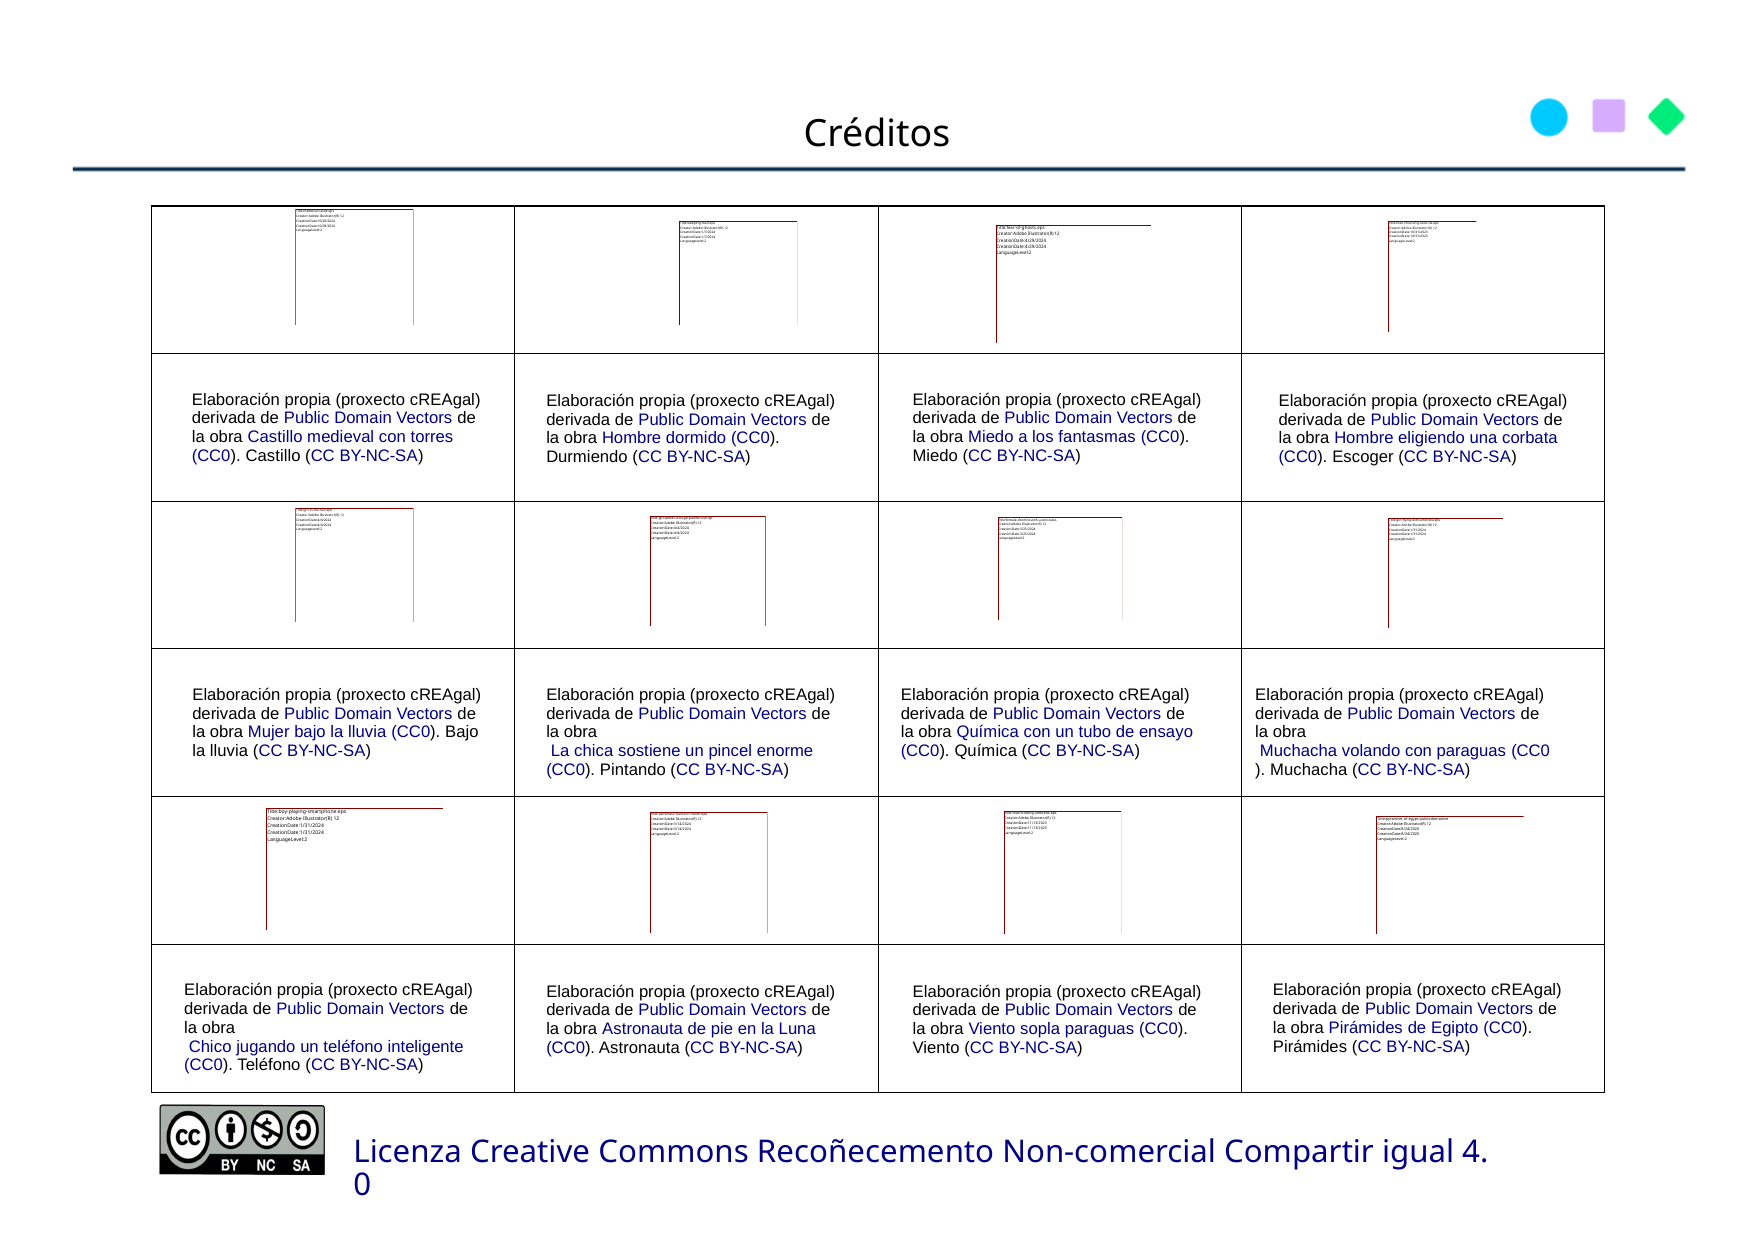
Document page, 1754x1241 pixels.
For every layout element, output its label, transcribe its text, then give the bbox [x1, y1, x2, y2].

picture [295, 507, 414, 622]
table_cell [515, 649, 878, 796]
picture [1387, 517, 1506, 628]
table_cell [879, 797, 1241, 944]
picture [997, 517, 1123, 620]
table_cell [152, 502, 514, 648]
table_cell [1242, 797, 1604, 944]
text_box Elaboración propia (proxecto cREAgal) derivada de Public Domain Vectors de la obra Química con un tubo de ensayo (CC0). Química (CC BY-NC-SA) [886, 677, 1211, 768]
table_cell [515, 945, 878, 1092]
picture [1387, 221, 1477, 332]
table_header [1242, 207, 1604, 353]
picture [995, 224, 1153, 343]
picture [679, 221, 798, 325]
picture [1375, 816, 1524, 934]
table_cell [1242, 649, 1604, 796]
text_box Elaboración propia (proxecto cREAgal) derivada de Public Domain Vectors de la obra Pirámides de Egipto (CC0). Pirámides (CC BY-NC-SA) [1258, 973, 1583, 1063]
picture [1003, 810, 1123, 934]
table_cell [515, 354, 878, 501]
picture [649, 811, 768, 933]
table_cell [1242, 354, 1604, 501]
table_cell [515, 797, 878, 944]
picture [265, 808, 443, 930]
text_box Elaboración propia (proxecto cREAgal) derivada de Public Domain Vectors de la obra Mujer bajo la lluvia (CC0). Bajo la lluvia (CC BY-NC-SA) [177, 677, 502, 768]
text_box Elaboración propia (proxecto cREAgal) derivada de Public Domain Vectors de la obra La chica sostiene un pincel enorme(CC0). Pintando (CC BY-NC-SA) [531, 677, 857, 787]
table_cell [1242, 945, 1604, 1092]
table_cell [152, 945, 514, 1092]
table_cell [879, 945, 1241, 1092]
text_box Elaboración propia (proxecto cREAgal) derivada de Public Domain Vectors de la obra Hombre dormido (CC0). Durmiendo (CC BY-NC-SA) [531, 383, 857, 474]
text_box Elaboración propia (proxecto cREAgal) derivada de Public Domain Vectors de la obra Viento sopla paraguas (CC0). Viento (CC BY-NC-SA) [897, 974, 1223, 1065]
table_header [152, 207, 514, 353]
table_header [879, 207, 1241, 353]
table_cell [515, 502, 878, 648]
table_cell [152, 797, 514, 944]
text_box Elaboración propia (proxecto cREAgal) derivada de Public Domain Vectors de la obra Chico jugando un teléfono inteligente (CC0). Teléfono (CC BY-NC-SA) [169, 973, 494, 1082]
picture [59, 70, 1695, 194]
text_box Elaboración propia (proxecto cREAgal) derivada de Public Domain Vectors de la obra Muchacha volando con paraguas (CC0). Muchacha (CC BY-NC-SA) [1240, 677, 1565, 787]
table_cell [879, 502, 1241, 648]
text_box Elaboración propia (proxecto cREAgal) derivada de Public Domain Vectors de la obra Hombre eligiendo una corbata (CC0). Escoger (CC BY-NC-SA) [1263, 383, 1589, 474]
picture [295, 209, 414, 325]
table_cell [879, 649, 1241, 796]
text_box Elaboración propia (proxecto cREAgal) derivada de Public Domain Vectors de la obra Miedo a los fantasmas (CC0). Miedo (CC BY-NC-SA) [897, 382, 1223, 473]
text_box Elaboración propia (proxecto cREAgal) derivada de Public Domain Vectors de la obra Astronauta de pie en la Luna (CC0). Astronauta (CC BY-NC-SA) [531, 974, 857, 1065]
picture [649, 515, 768, 626]
table_cell [1242, 502, 1604, 648]
table_cell [879, 354, 1241, 501]
text_box Elaboración propia (proxecto cREAgal) derivada de Public Domain Vectors de la obra Castillo medieval con torres (CC0). Castillo (CC BY-NC-SA) [177, 382, 502, 473]
table_cell [152, 649, 514, 796]
text_box Licenza Creative Commons Recoñecemento Non-comercial Compartir igual 4.0 [338, 1101, 1506, 1199]
picture [159, 1104, 325, 1176]
table_cell [152, 354, 514, 501]
table_header [515, 207, 878, 353]
